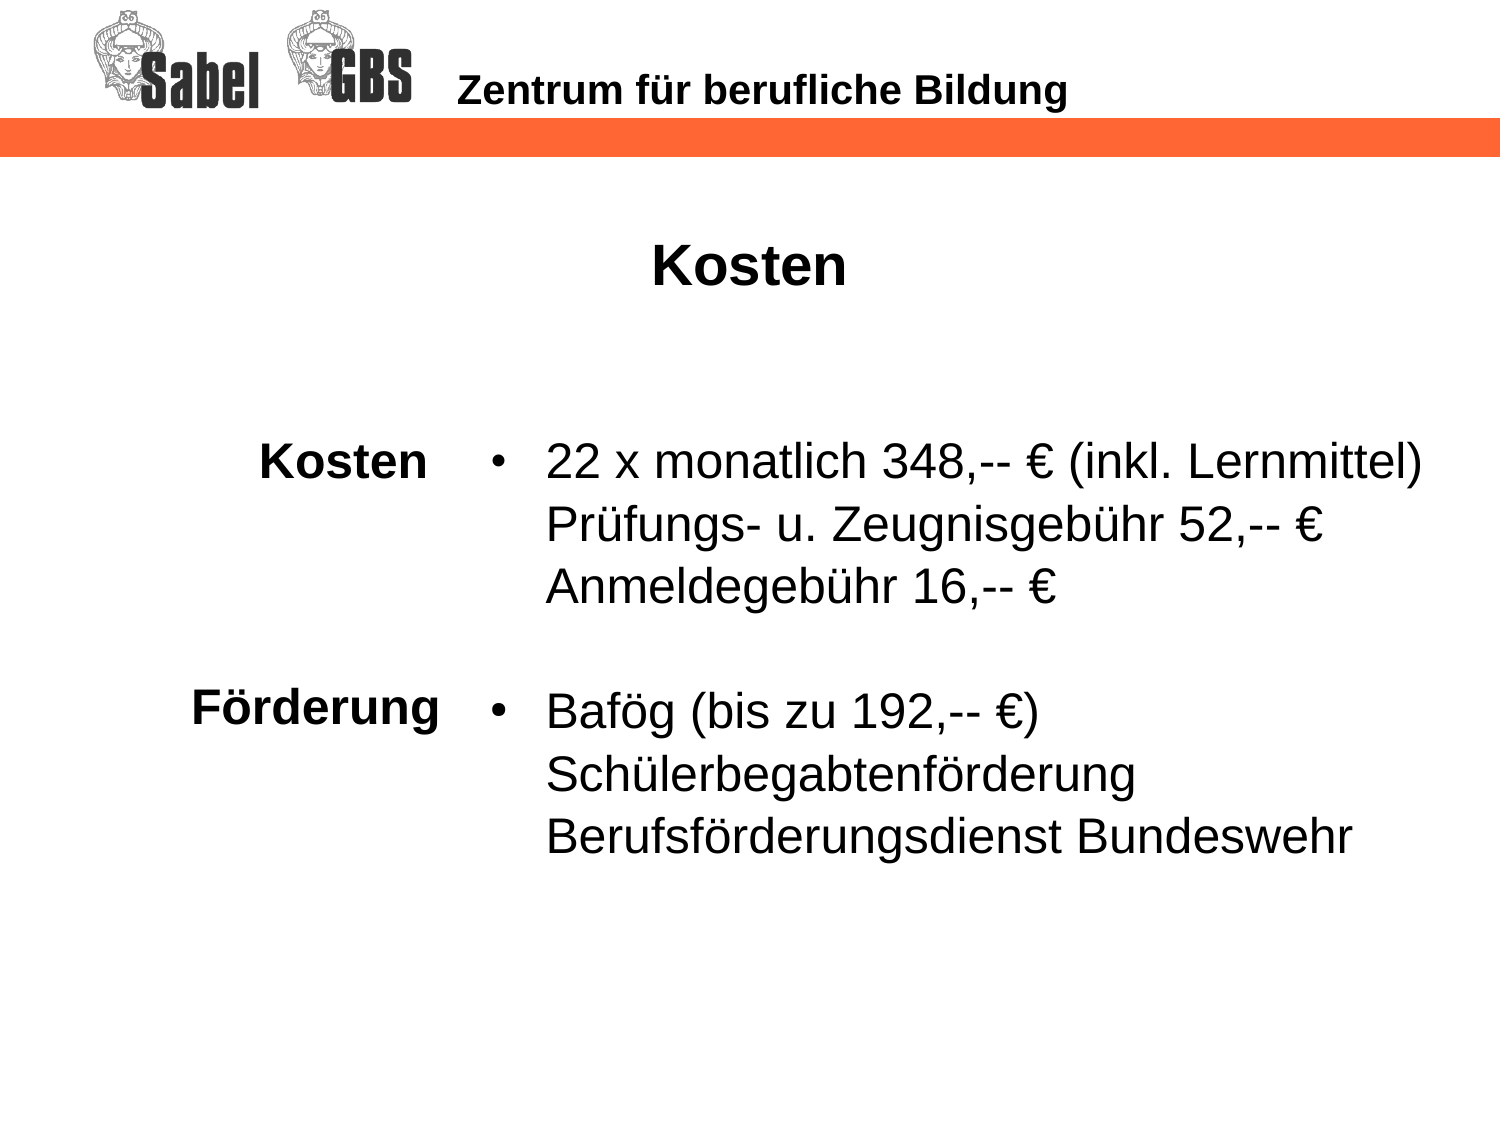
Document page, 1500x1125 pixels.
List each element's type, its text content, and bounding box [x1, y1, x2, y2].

title Kosten [112, 221, 1388, 309]
list 22 x monatlich 348,-- € (inkl. Lernmittel) Prüfungs- u. Zeugnisgebühr 52,-- € Anmeldegebühr 16,-- € Bafög (bis zu 192,-- €) Schülerbegabtenförderung Berufsförderungsdienst Bundeswehr [474, 362, 1450, 1000]
text_box Kosten [142, 425, 443, 497]
text_box Förderung [118, 671, 456, 743]
picture [88, 0, 264, 118]
picture [265, 0, 433, 113]
